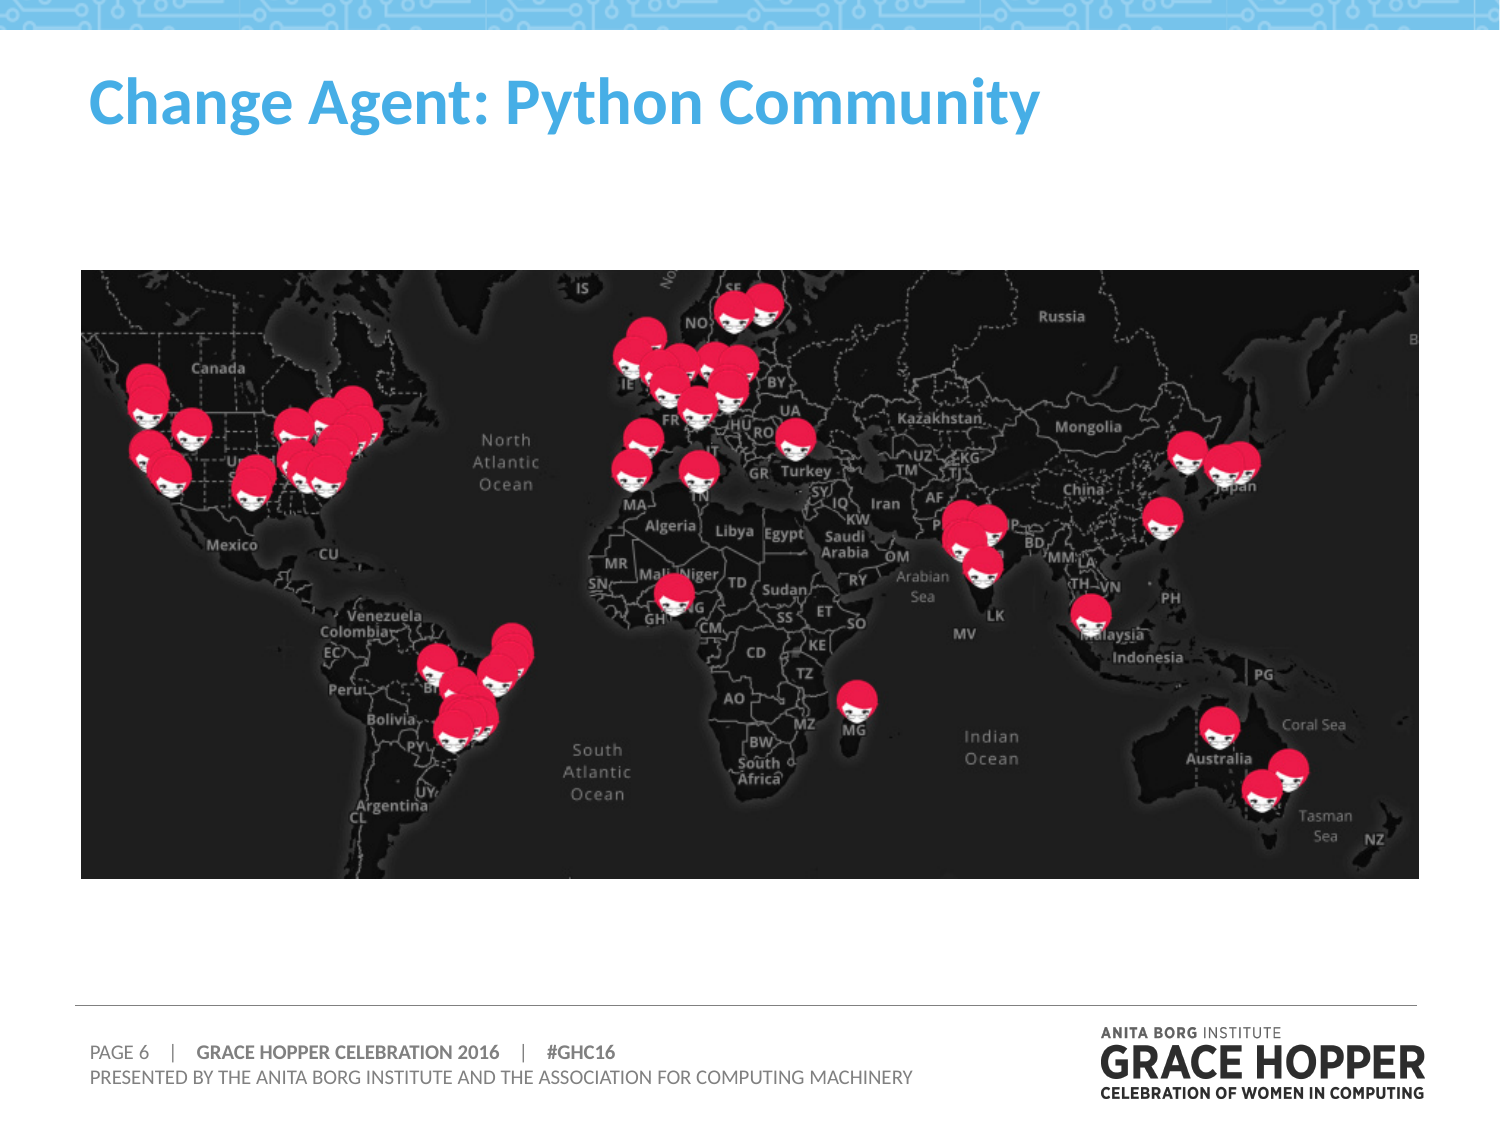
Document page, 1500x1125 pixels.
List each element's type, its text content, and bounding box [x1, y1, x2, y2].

picture [81, 270, 1419, 879]
picture [1101, 1027, 1425, 1099]
text_box Change Agent: Python Community [75, 45, 1425, 152]
picture [0, 0, 1500, 30]
